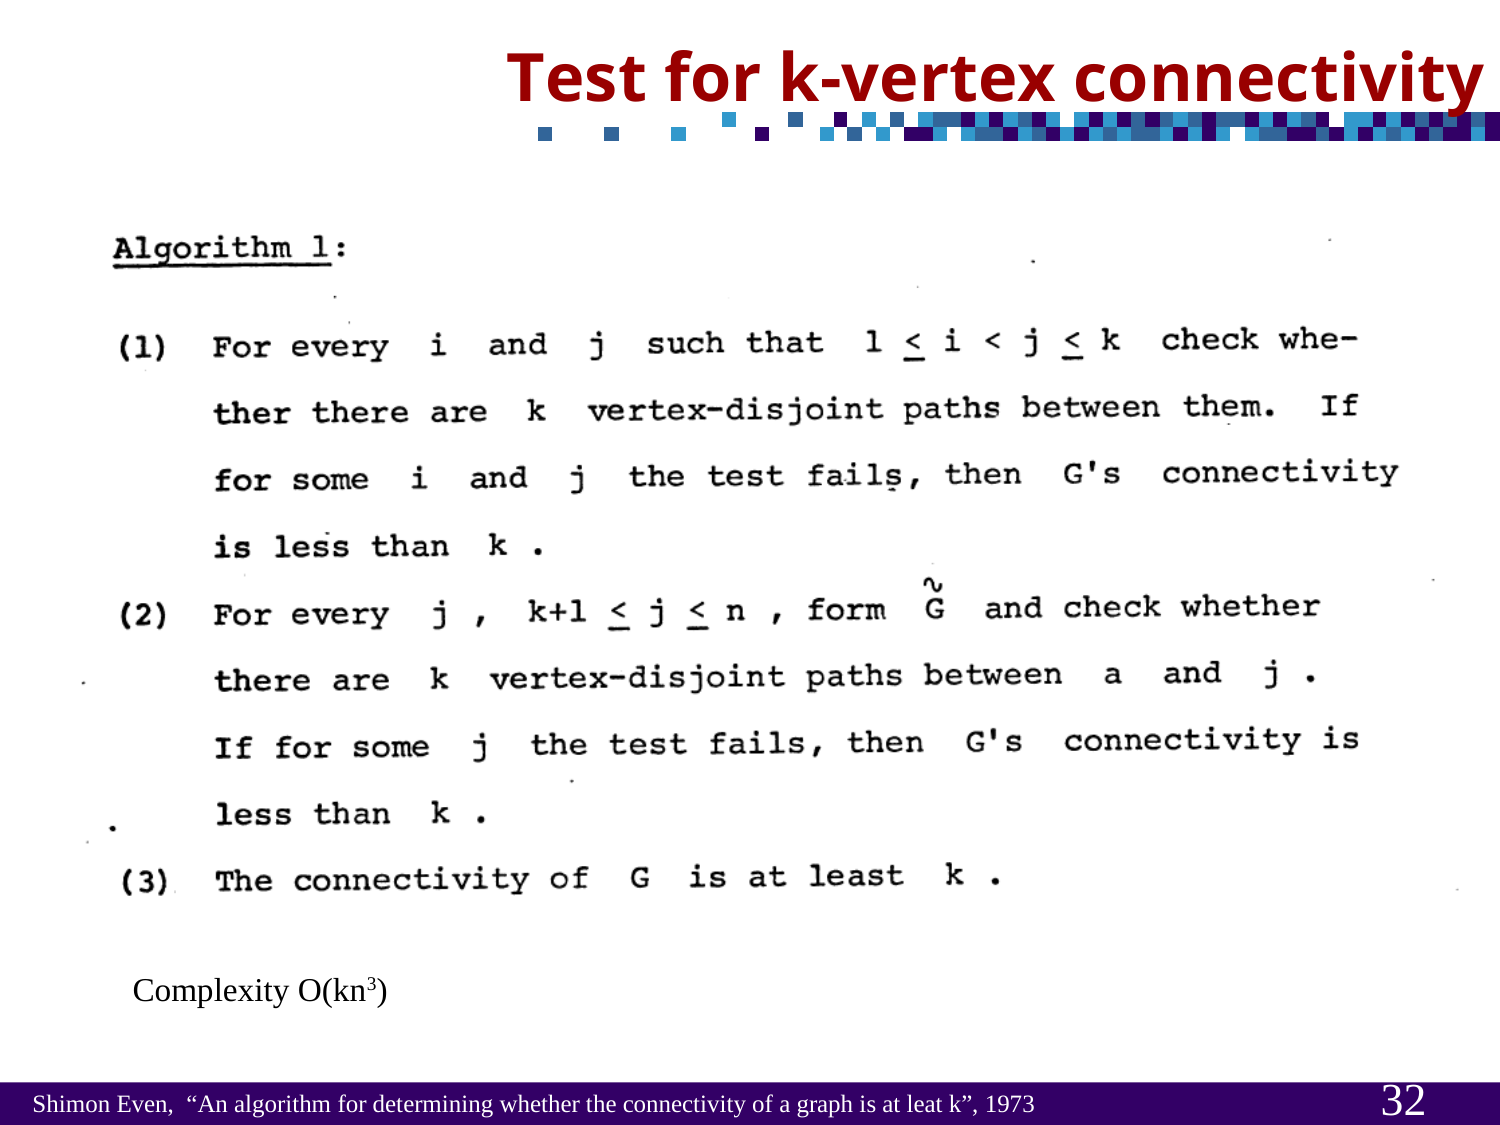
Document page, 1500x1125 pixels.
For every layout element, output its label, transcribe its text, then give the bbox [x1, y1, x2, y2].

picture [78, 229, 1460, 912]
text_box Complexity O(kn3) [117, 960, 606, 1016]
text_box Shimon Even, “An algorithm for determining whether the connectivity of a graph is at leat k”, 1973 [17, 1080, 1173, 1125]
title Test for k-vertex connectivity [0, 24, 1500, 125]
